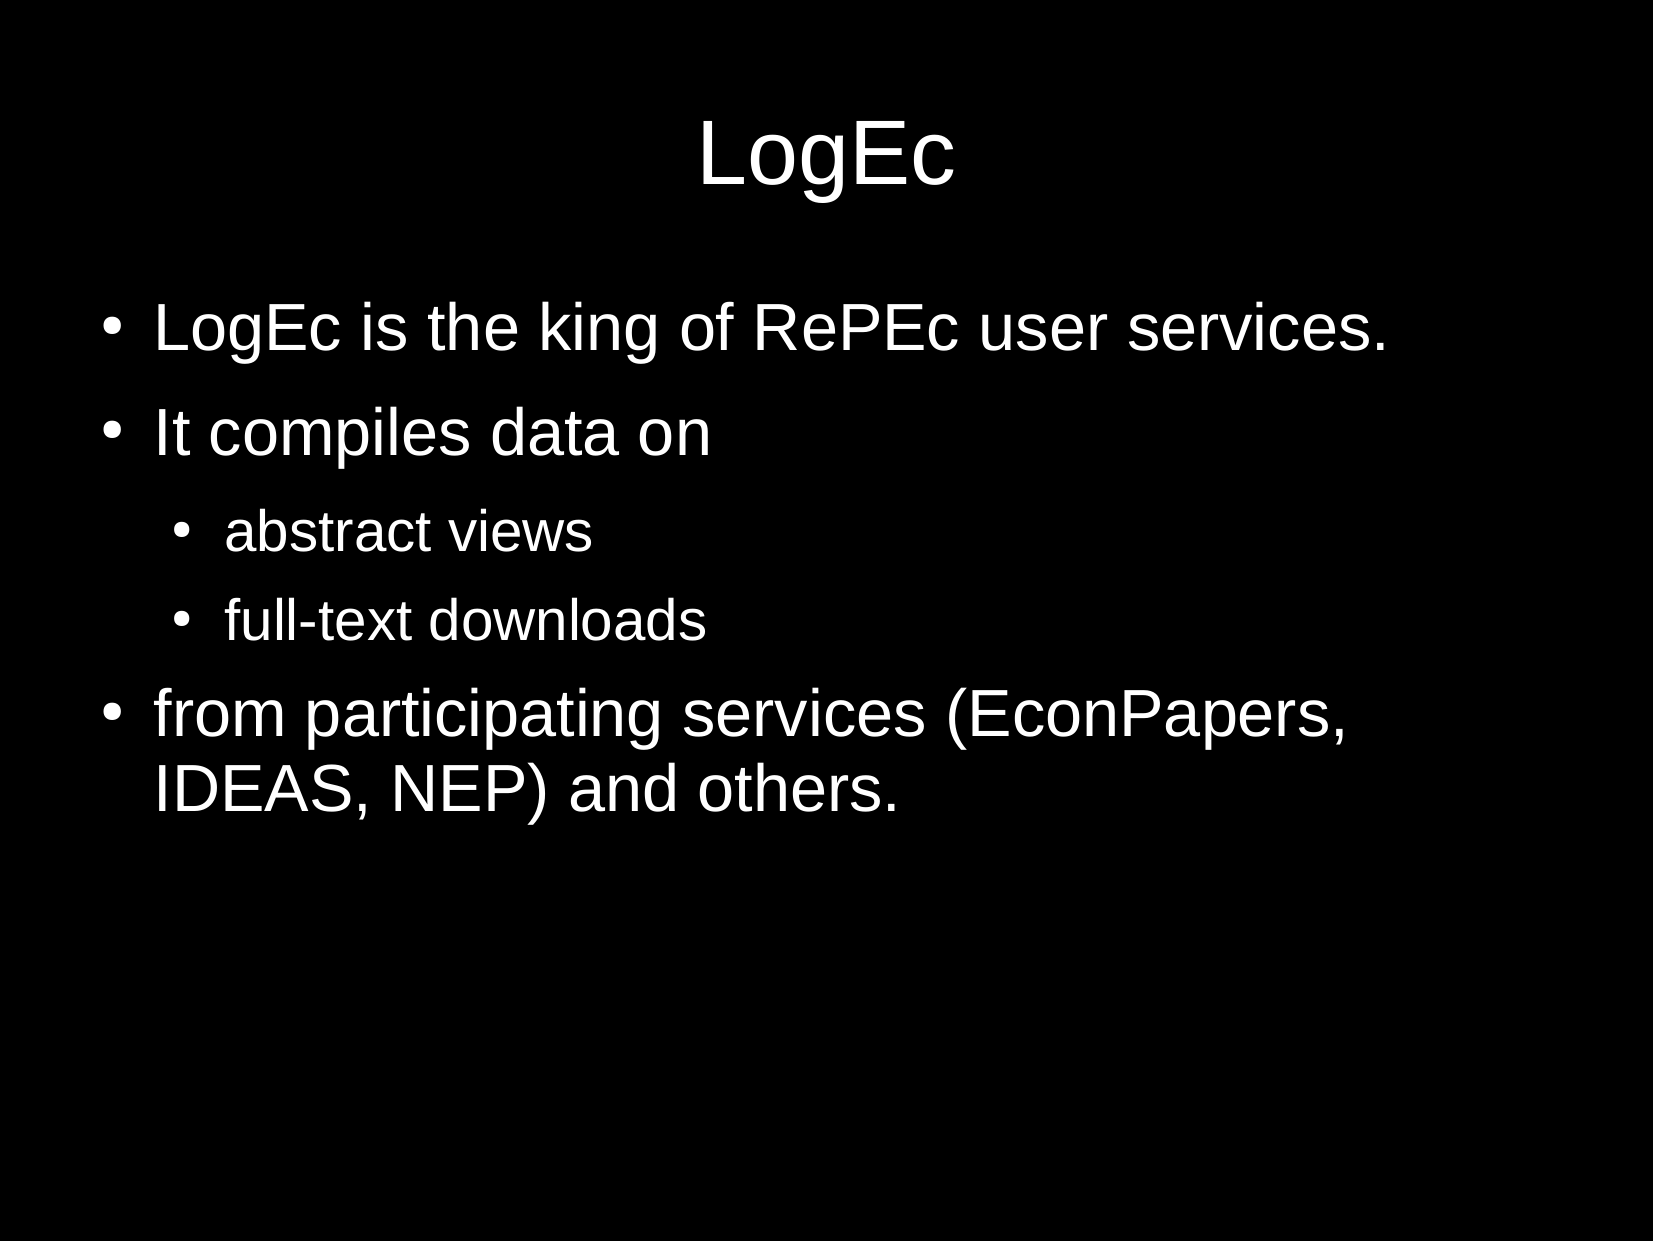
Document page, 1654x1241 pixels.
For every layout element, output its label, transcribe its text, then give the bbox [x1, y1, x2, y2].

list LogEc is the king of RePEc user services. It compiles data on abstract views full-text downloads from participating services (EconPapers, IDEAS, NEP) and others. [82, 290, 1571, 1109]
title LogEc [82, 56, 1571, 250]
